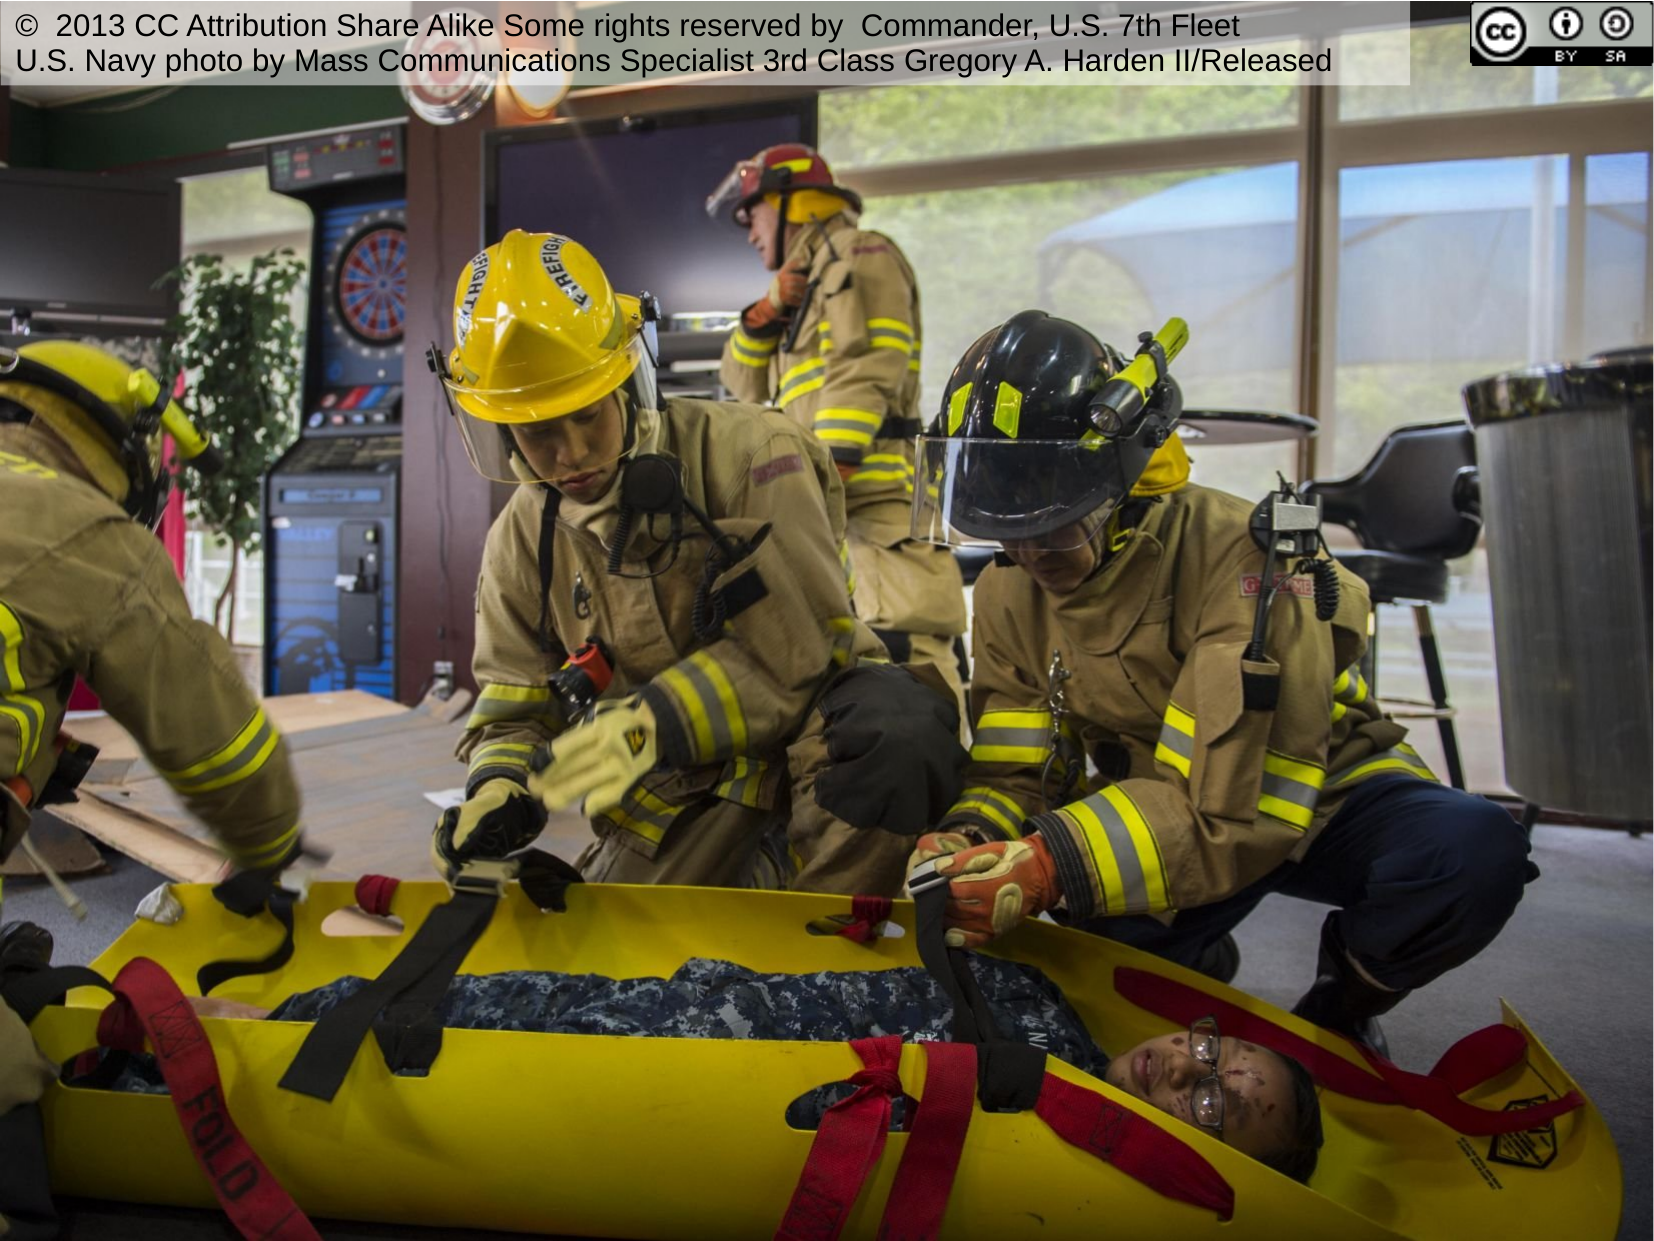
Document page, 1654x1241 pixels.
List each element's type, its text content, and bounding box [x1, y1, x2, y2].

picture [0, 1, 1654, 1241]
text_box © 2013 CC Attribution Share Alike Some rights reserved by Commander, U.S. 7th Fleet U.S. Navy photo by Mass Communications Specialist 3rd Class Gregory A. Harden II/Released [0, 1, 1411, 86]
